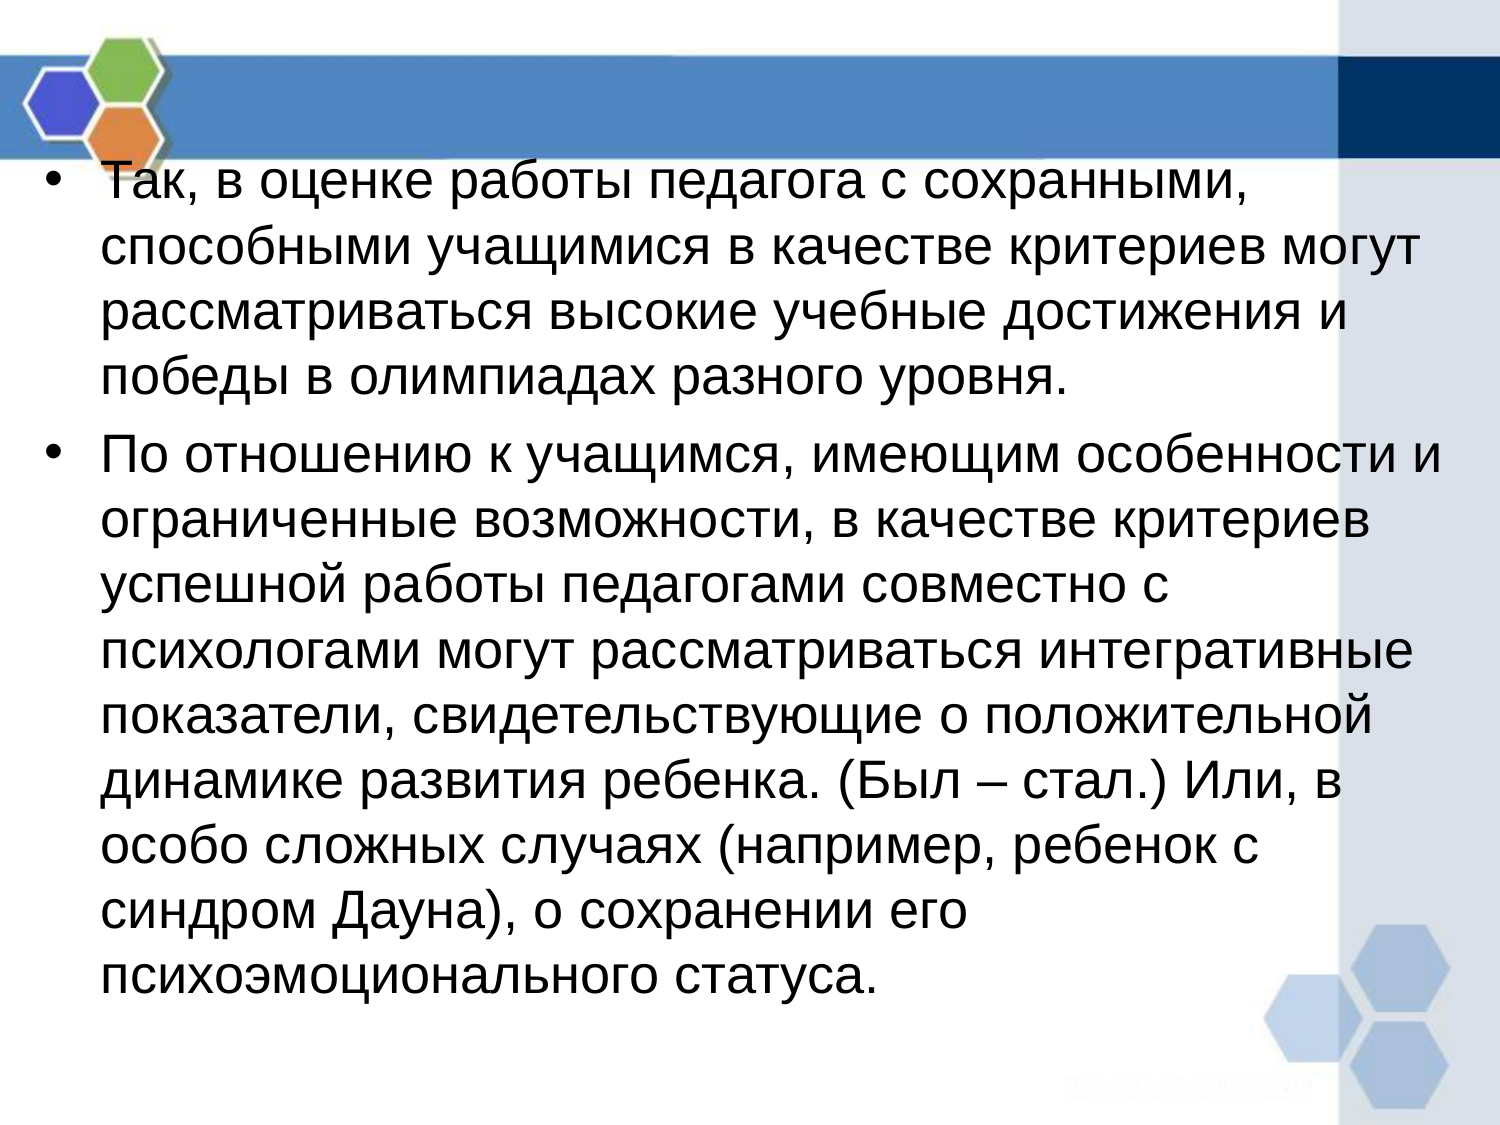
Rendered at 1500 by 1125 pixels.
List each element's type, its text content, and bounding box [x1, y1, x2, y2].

picture [0, 0, 1500, 1125]
list Так, в оценке работы педагога с сохранными, способными учащимися в качестве критериев могут рассматриваться высокие учебные достижения и победы в олимпиадах разного уровня. По отношению к учащимся, имеющим особенности и ограниченные возможности, в качестве критериев успешной работы педагогами совместно с психологами могут рассматриваться интегративные показатели, свидетельствующие о положительной динамике развития ребенка. (Был – стал.) Или, в особо сложных случаях (например, ребенок с синдром Дауна), о сохранении его психоэмоционального статуса. [29, 137, 1471, 1035]
